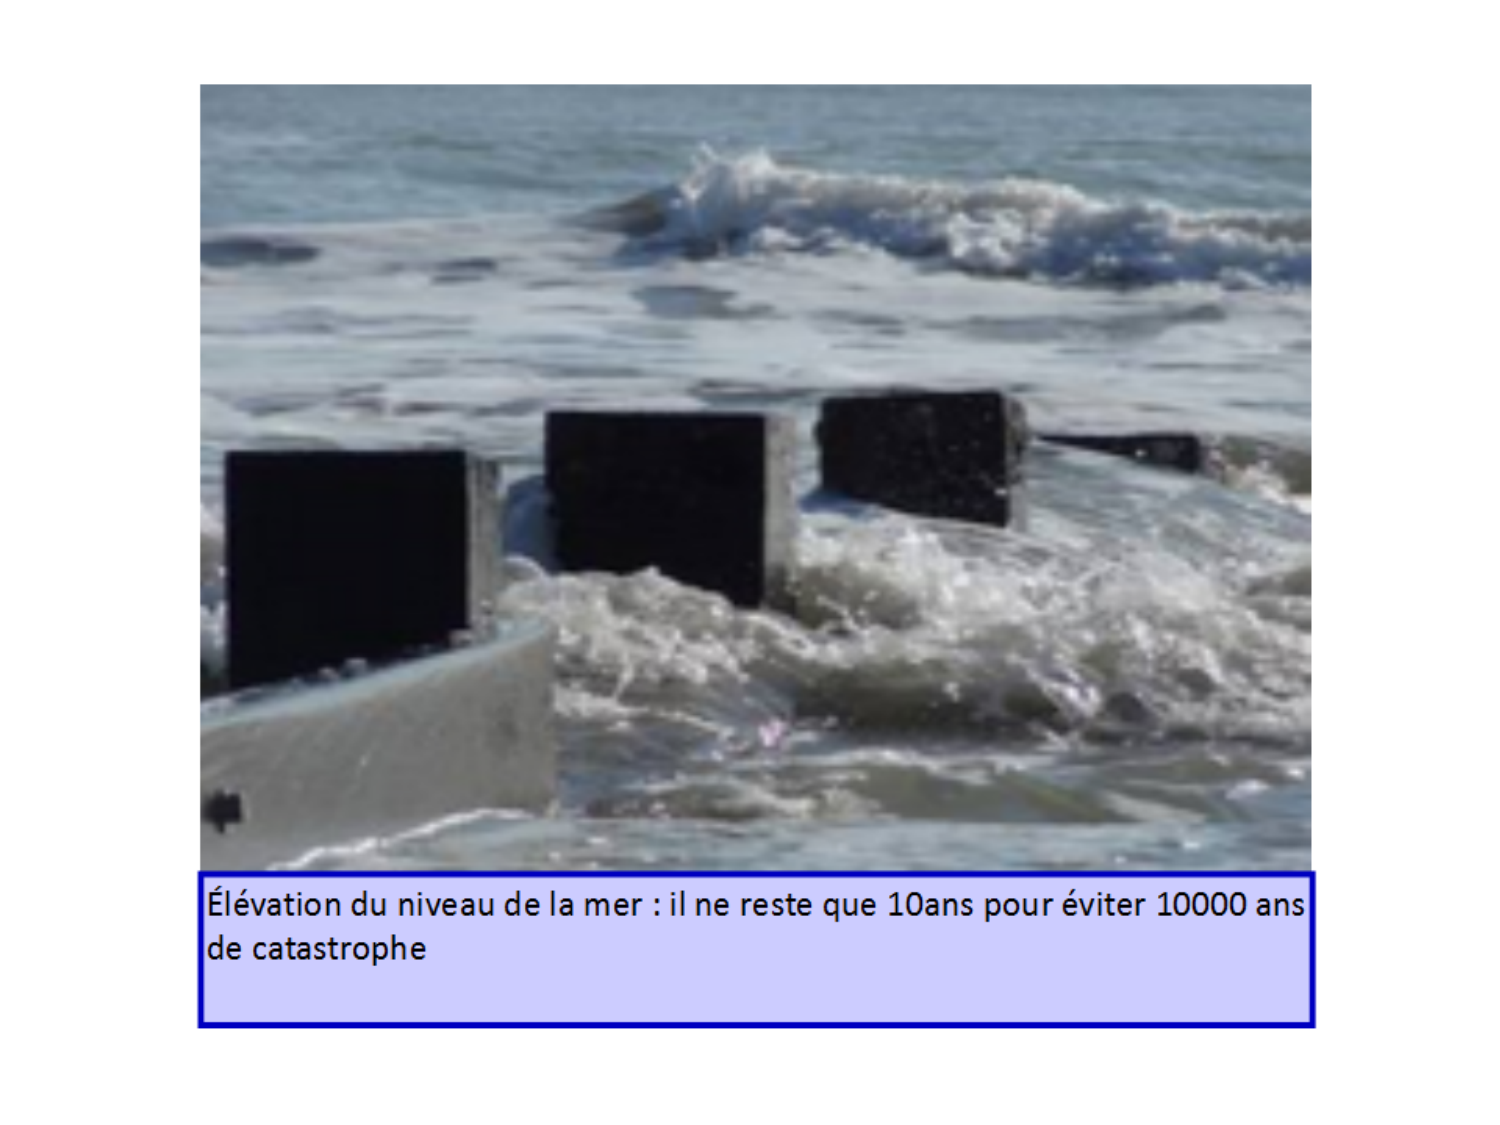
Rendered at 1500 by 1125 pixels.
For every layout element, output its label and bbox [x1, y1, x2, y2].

picture [177, 58, 1343, 1049]
